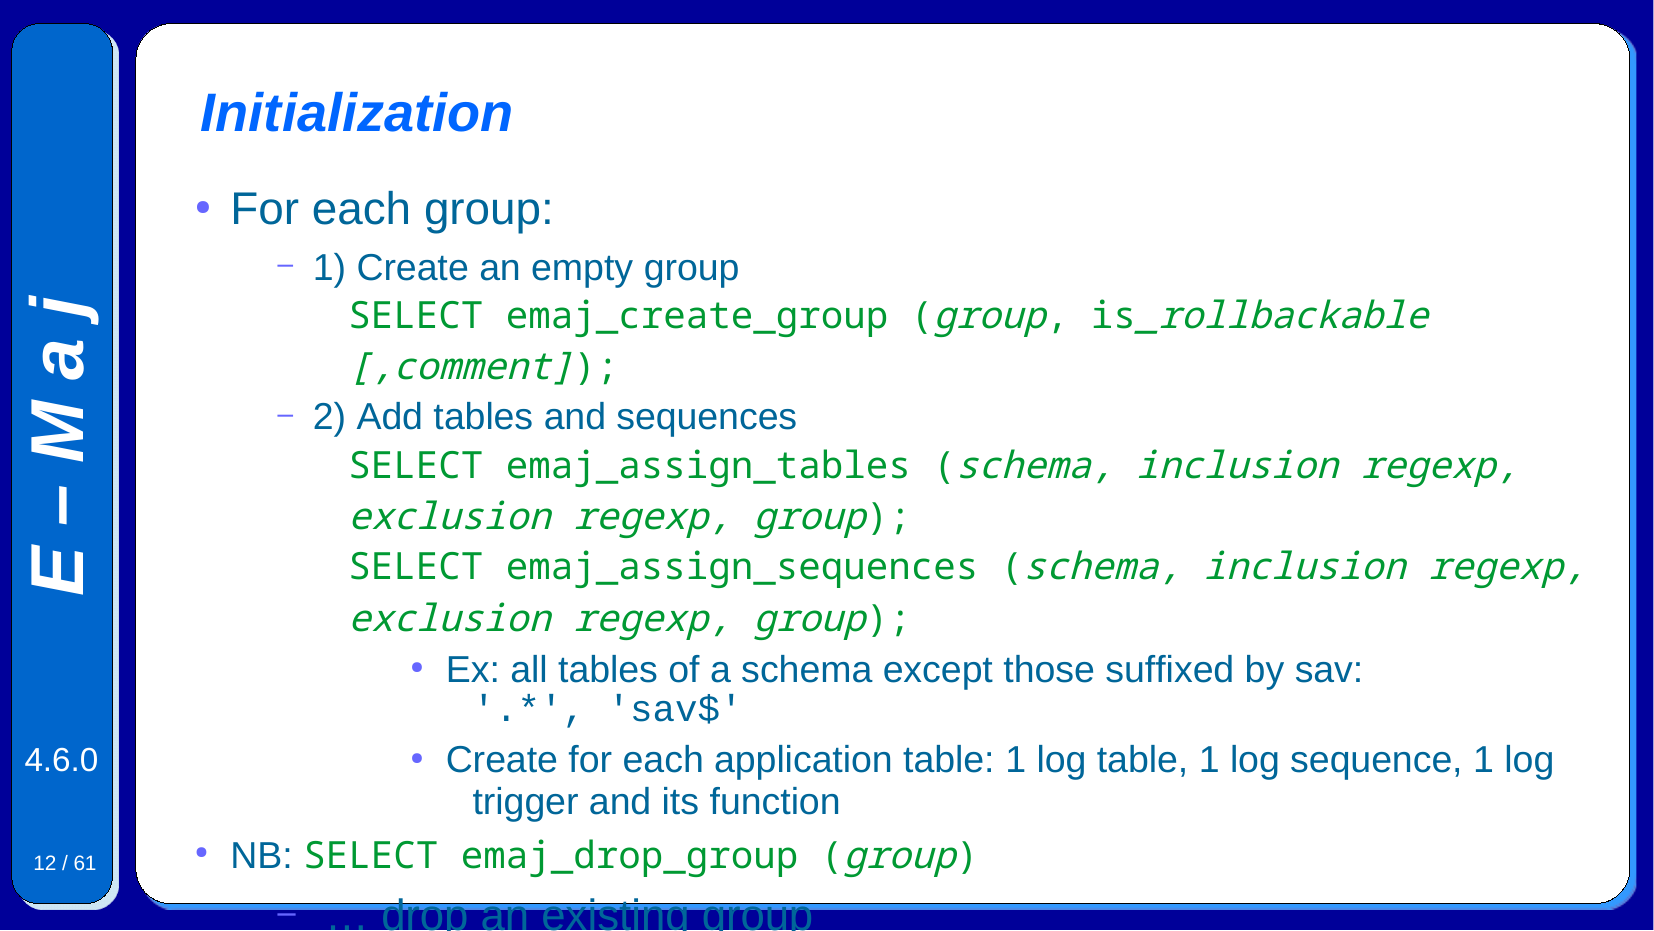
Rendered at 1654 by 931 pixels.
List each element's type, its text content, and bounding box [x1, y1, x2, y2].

title Initialization [200, 34, 1575, 183]
list For each group: 1) Create an empty group SELECT emaj_create_group (group, is_rollbackable [,comment]); 2) Add tables and sequences SELECT emaj_assign_tables (schema, inclusion regexp, exclusion regexp, group); SELECT emaj_assign_sequences (schema, inclusion regexp, exclusion regexp, group); Ex: all tables of a schema except those suffixed by sav: '.*', 'sav$' Create for each application table: 1 log table, 1 log sequence, 1 log trigger and its function NB: SELECT emaj_drop_group (group) … drop an existing group [177, 183, 1587, 888]
